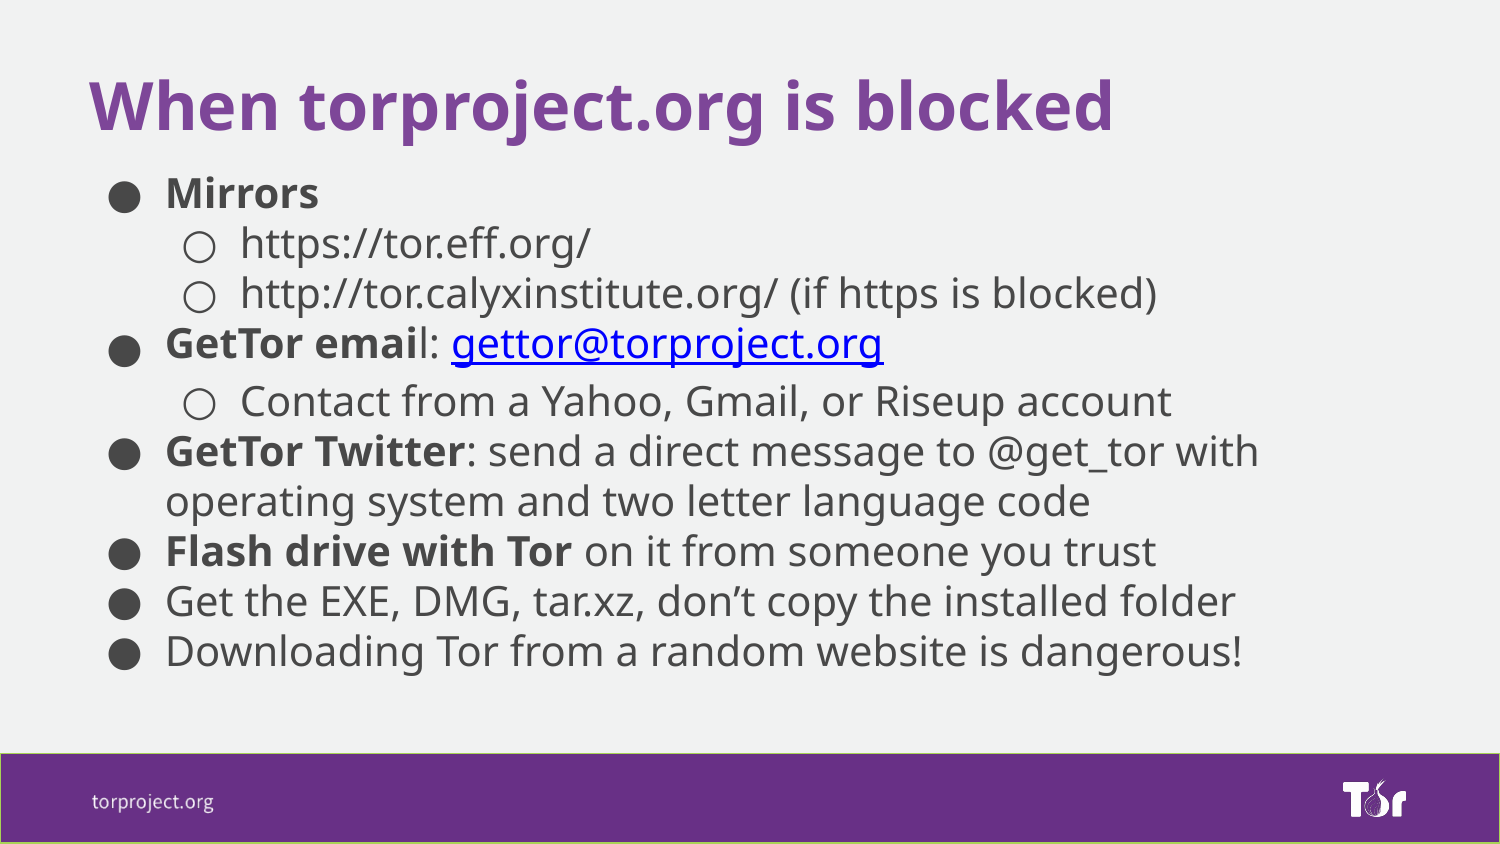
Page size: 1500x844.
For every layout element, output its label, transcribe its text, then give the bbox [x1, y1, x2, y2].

text_box When torproject.org is blocked [75, 33, 1425, 159]
picture [1343, 778, 1406, 817]
text_box Mirrors https://tor.eff.org/ http://tor.calyxinstitute.org/ (if https is blocked) GetTor email: gettor@torproject.org Contact from a Yahoo, Gmail, or Riseup account GetTor Twitter: send a direct message to @get_tor with operating system and two letter language code Flash drive with Tor on it from someone you trust Get the EXE, DMG, tar.xz, don’t copy the installed folder Downloading Tor from a random website is dangerous! [75, 159, 1425, 717]
picture [75, 780, 604, 821]
